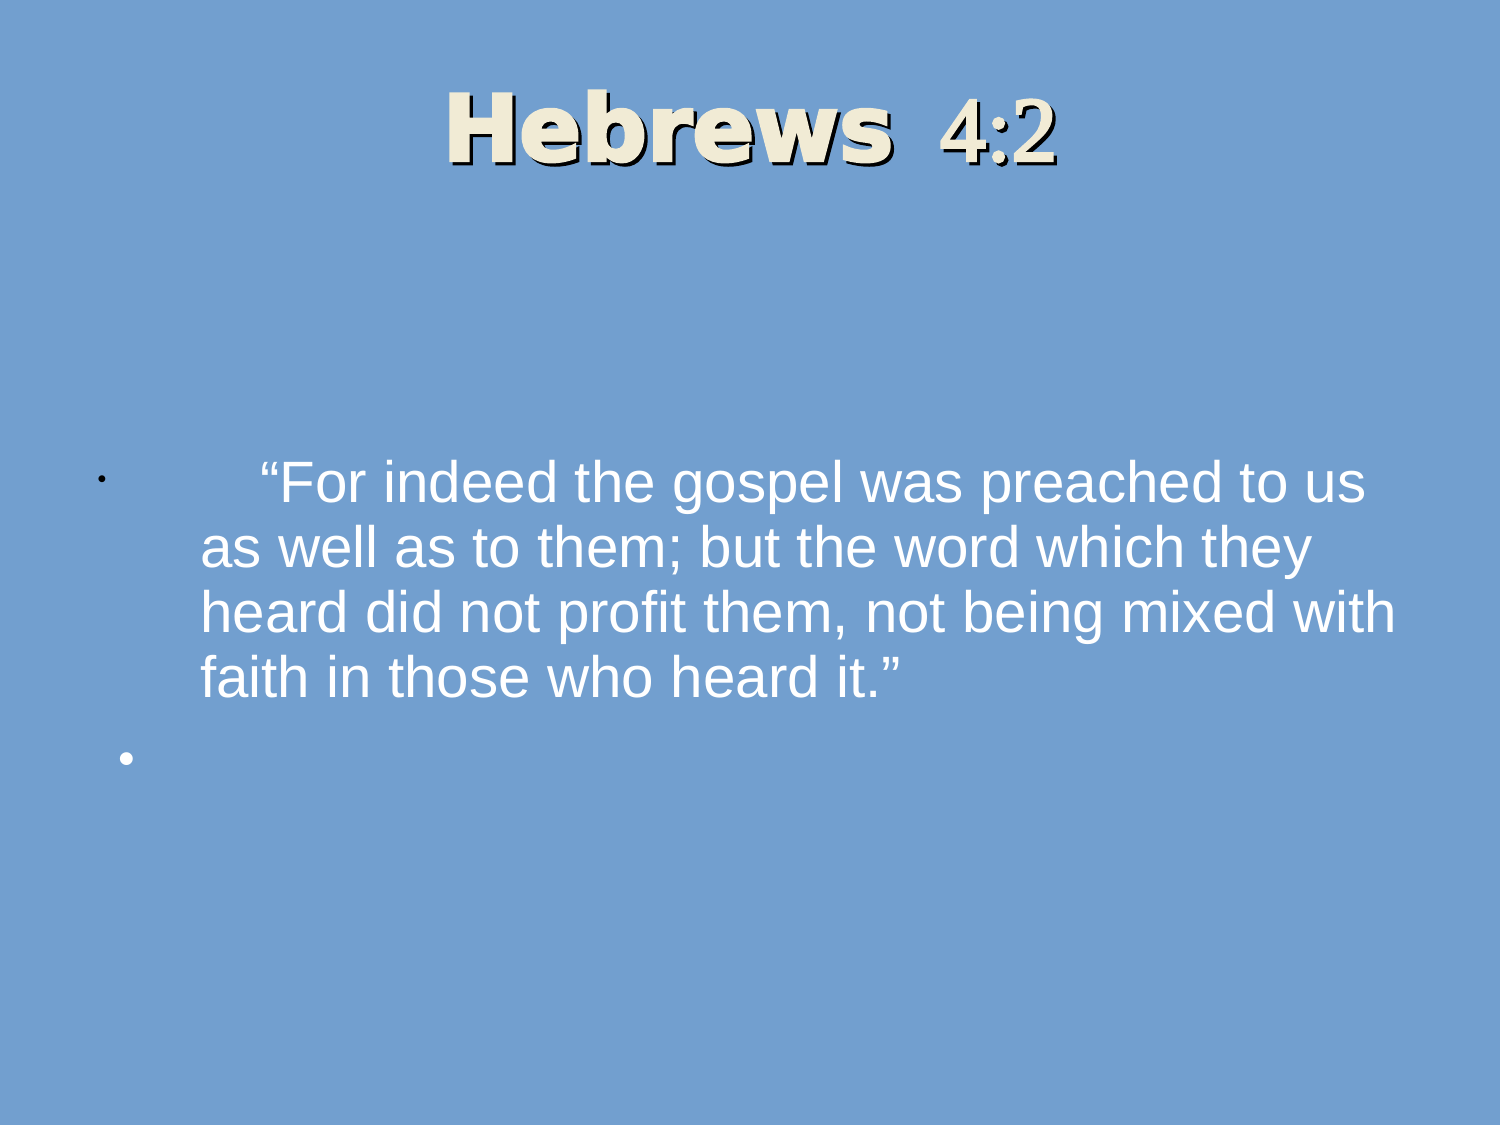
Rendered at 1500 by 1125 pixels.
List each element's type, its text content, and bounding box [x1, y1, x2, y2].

title Hebrews 4:2 [75, 44, 1426, 233]
list “For indeed the gospel was preached to us as well as to them; but the word which they heard did not profit them, not being mixed with faith in those who heard it.” [75, 450, 1426, 1125]
